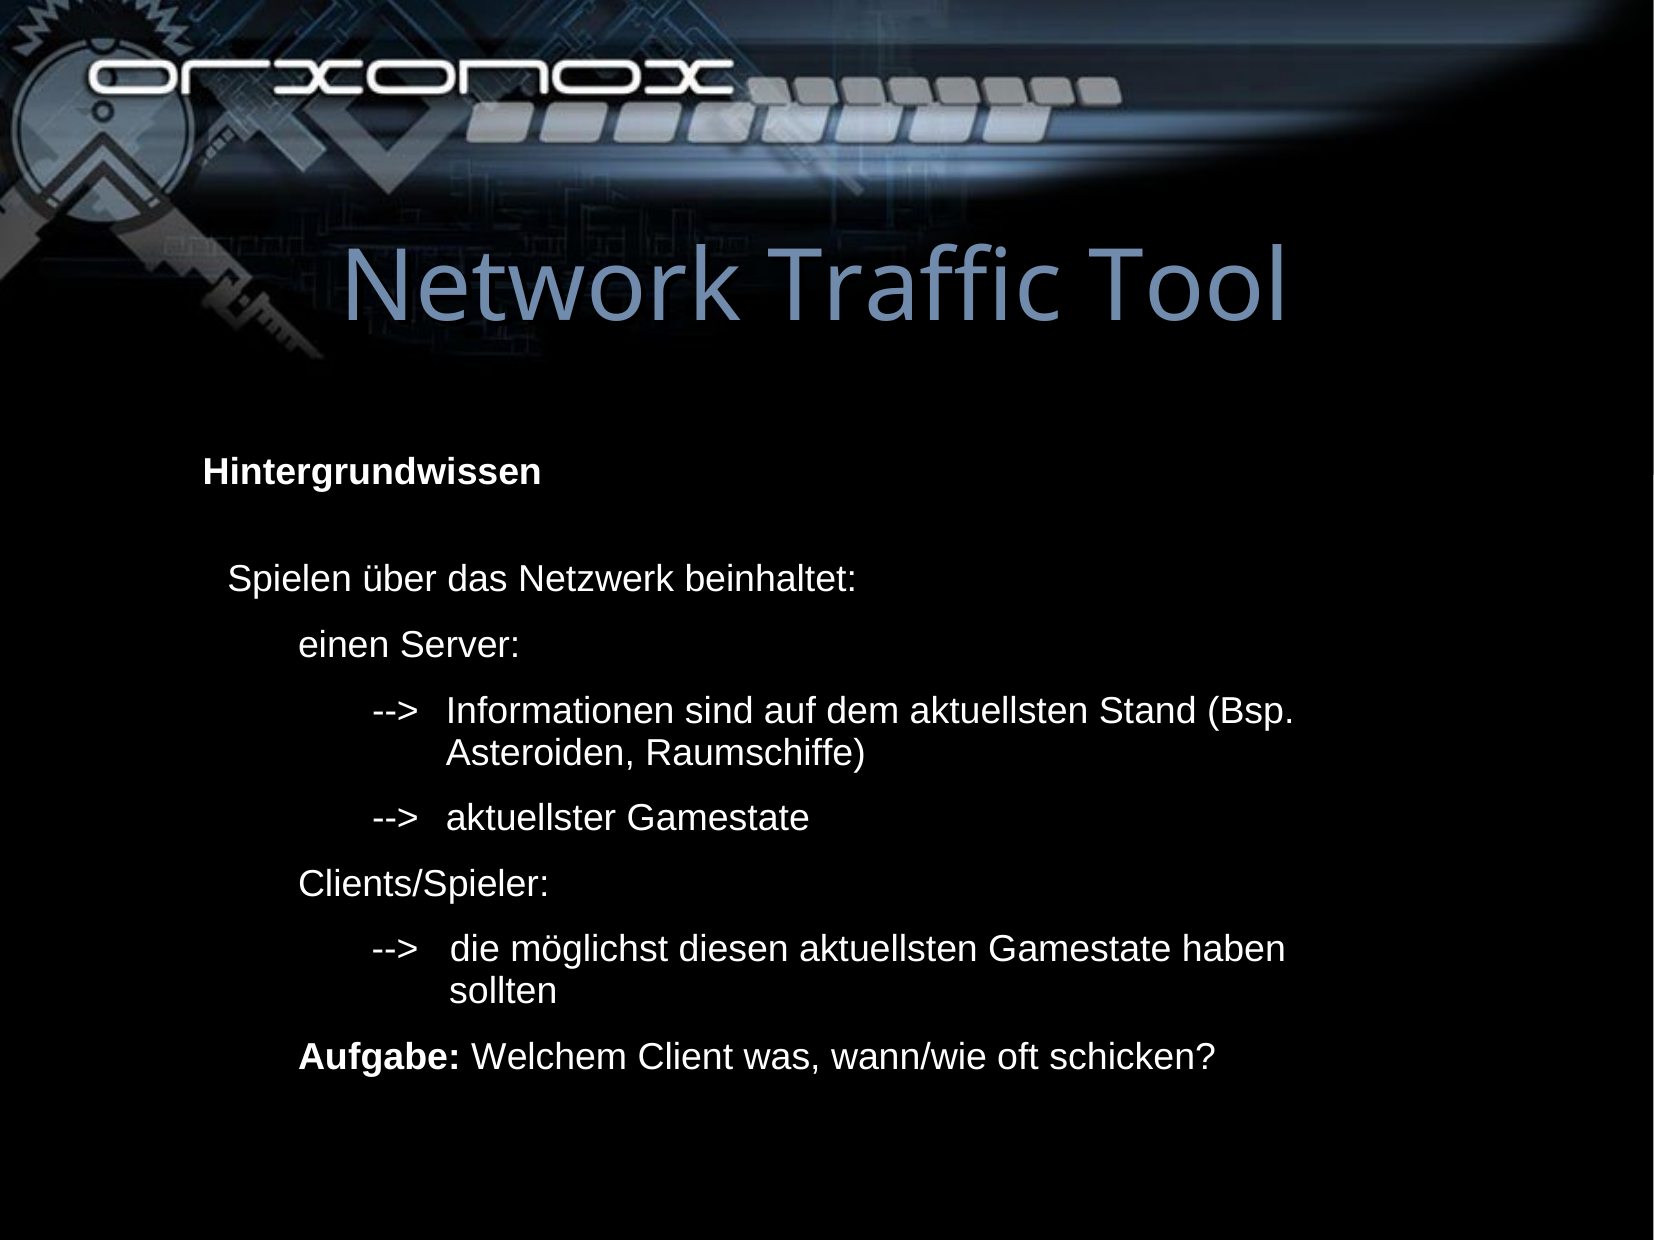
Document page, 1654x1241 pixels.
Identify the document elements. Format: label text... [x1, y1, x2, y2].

text_box Network Traffic Tool [324, 205, 1447, 337]
text_box Hintergrundwissen Spielen über das Netzwerk beinhaltet: einen Server: --> Informationen sind auf dem aktuellsten Stand (Bsp. Asteroiden, Raumschiffe) --> aktuellster Gamestate Clients/Spieler: --> die möglichst diesen aktuellsten Gamestate haben sollten Aufgabe: Welchem Client was, wann/wie oft schicken? [177, 442, 1329, 1151]
picture [0, 0, 1654, 475]
